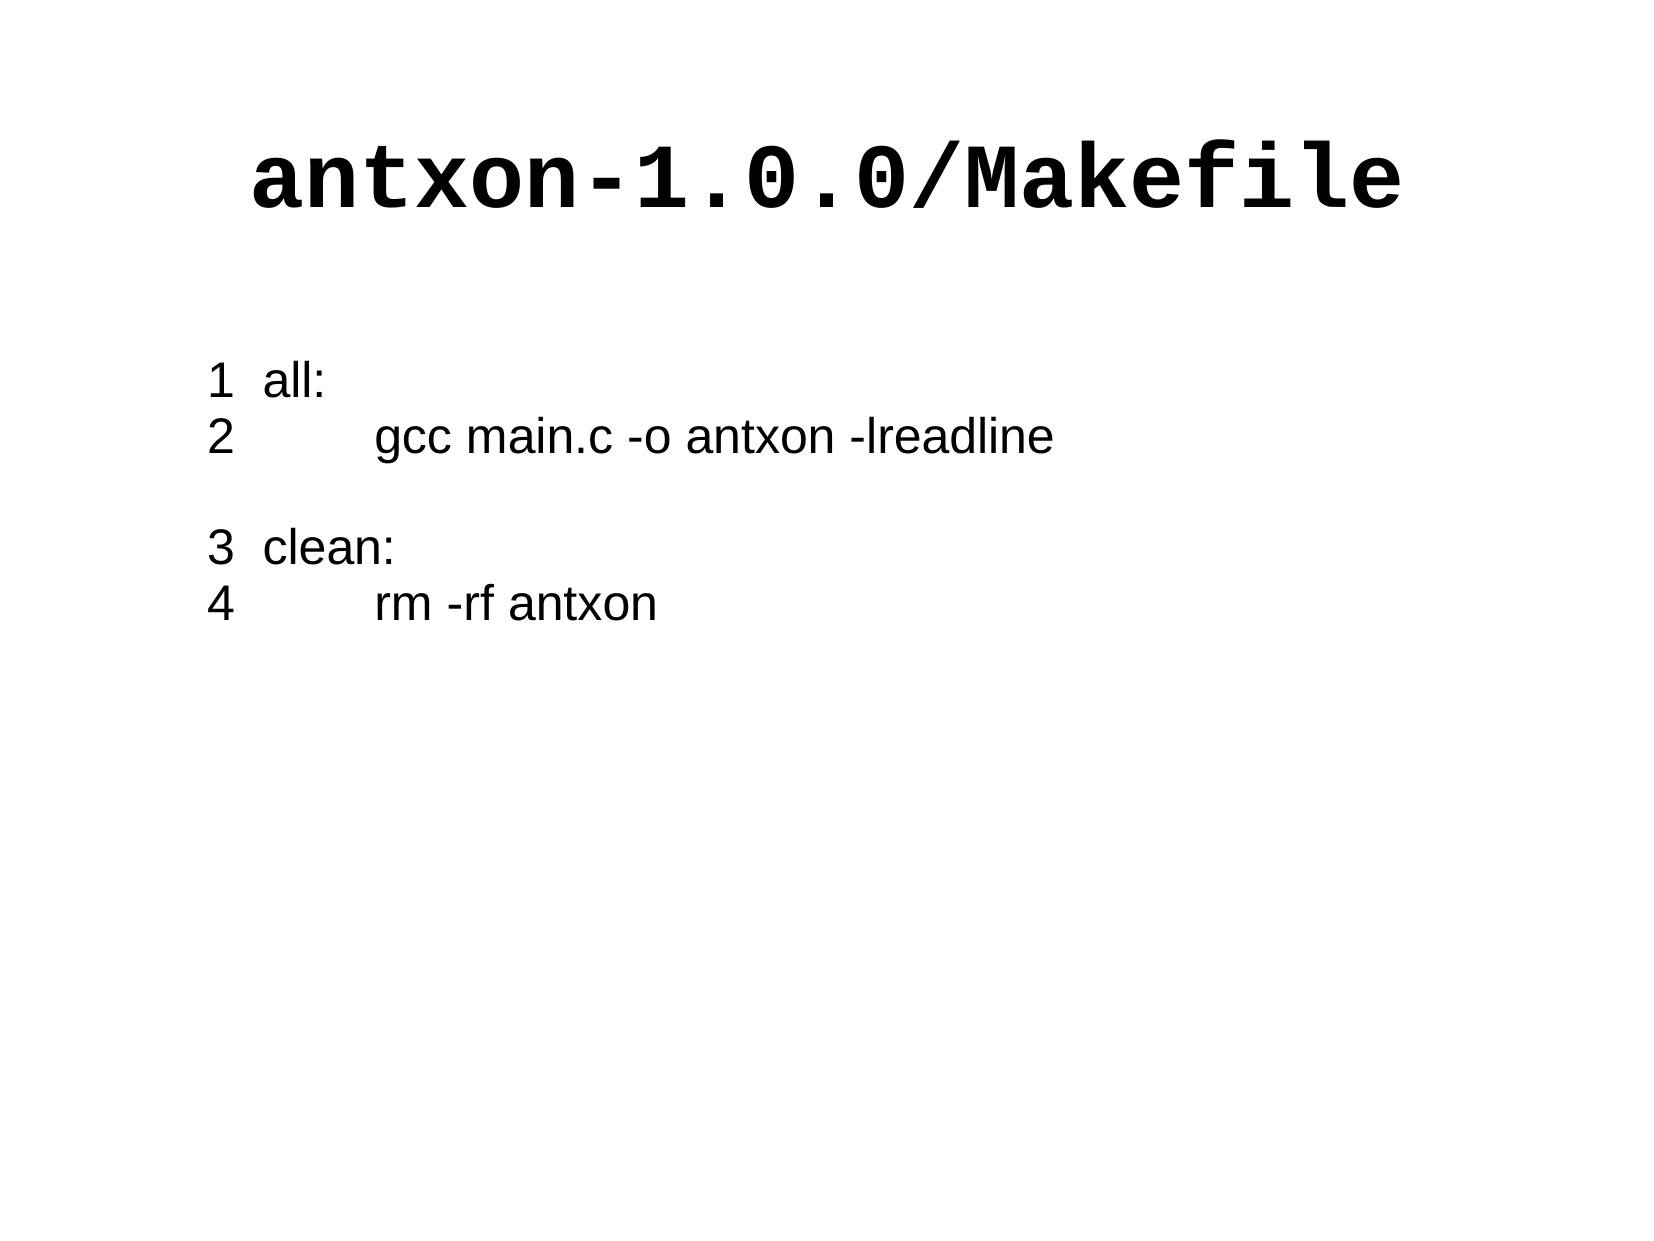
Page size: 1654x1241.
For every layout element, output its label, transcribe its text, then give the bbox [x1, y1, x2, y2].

title antxon-1.0.0/Makefile [121, 102, 1534, 311]
list 1 all: 2 gcc main.c -o antxon -lreadline 3 clean: 4 rm -rf antxon [121, 344, 1534, 1127]
